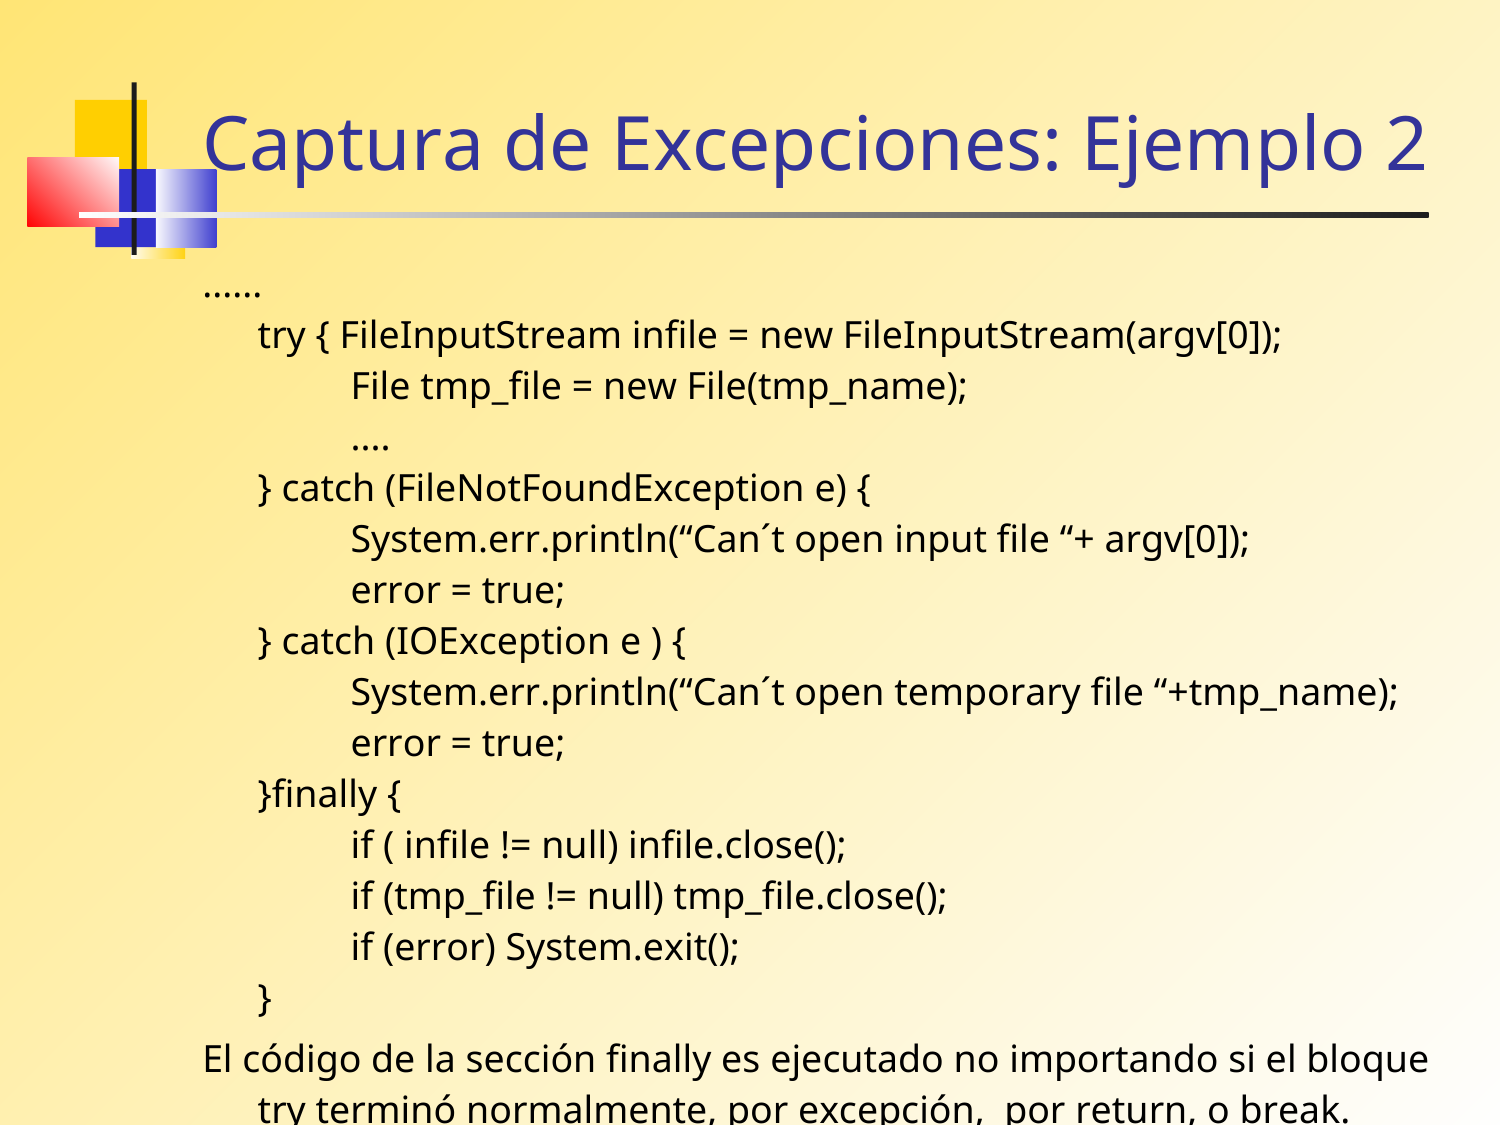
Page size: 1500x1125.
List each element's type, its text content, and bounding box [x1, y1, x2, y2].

list ...... try { FileInputStream infile = new FileInputStream(argv[0]); File tmp_file = new File(tmp_name); .... } catch (FileNotFoundException e) { System.err.println(“Can´t open input file “+ argv[0]); error = true; } catch (IOException e ) { System.err.println(“Can´t open temporary file “+tmp_name); error = true; }finally { if ( infile != null) infile.close(); if (tmp_file != null) tmp_file.close(); if (error) System.exit(); } El código de la sección finally es ejecutado no importando si el bloque try terminó normalmente, por excepción, por return, o break. [187, 249, 1463, 1041]
title Captura de Excepciones: Ejemplo 2 [187, 37, 1466, 201]
